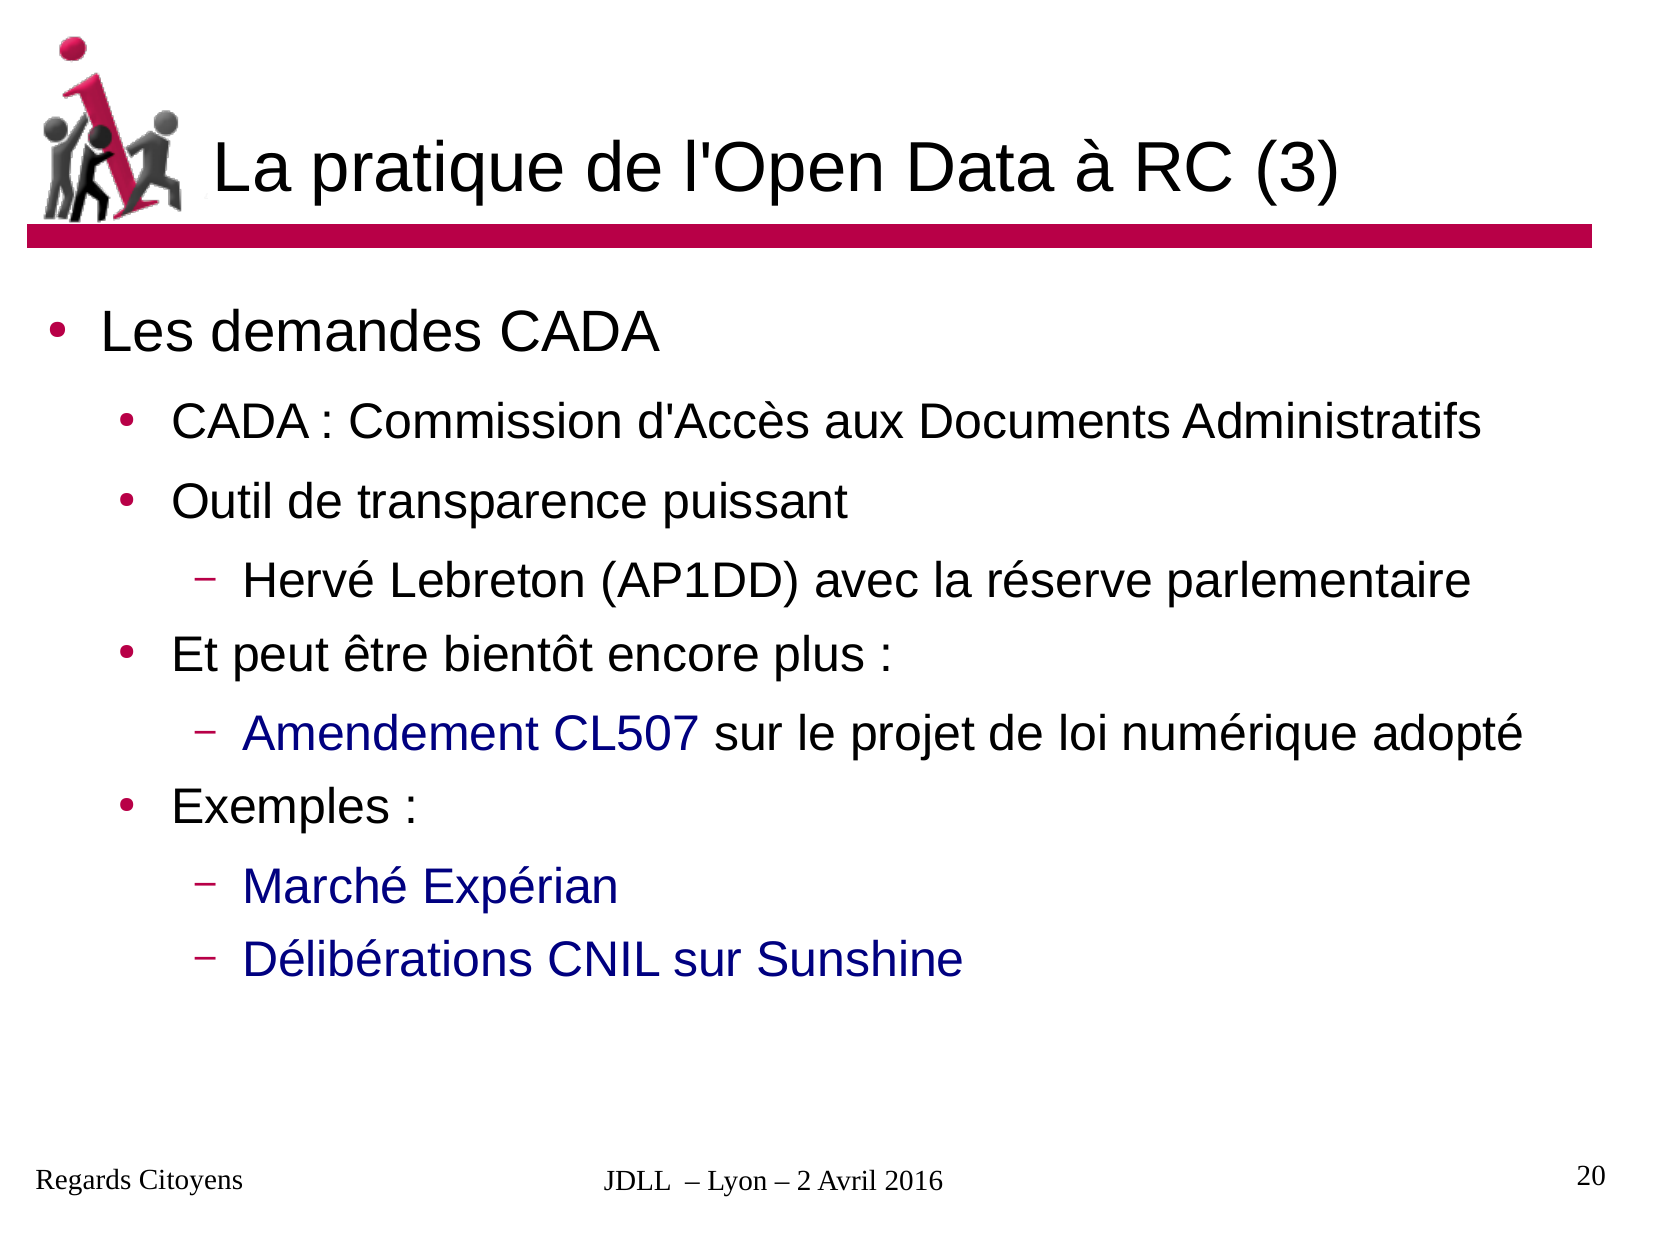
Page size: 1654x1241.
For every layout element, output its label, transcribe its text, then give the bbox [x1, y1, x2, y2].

picture [27, 31, 208, 224]
list Les demandes CADA CADA : Commission d'Accès aux Documents Administratifs Outil de transparence puissant Hervé Lebreton (AP1DD) avec la réserve parlementaire Et peut être bientôt encore plus : Amendement CL507 sur le projet de loi numérique adopté Exemples : Marché Expérian Délibérations CNIL sur Sunshine [29, 194, 1654, 1052]
title La pratique de l'Open Data à RC (3) [212, 70, 1648, 264]
